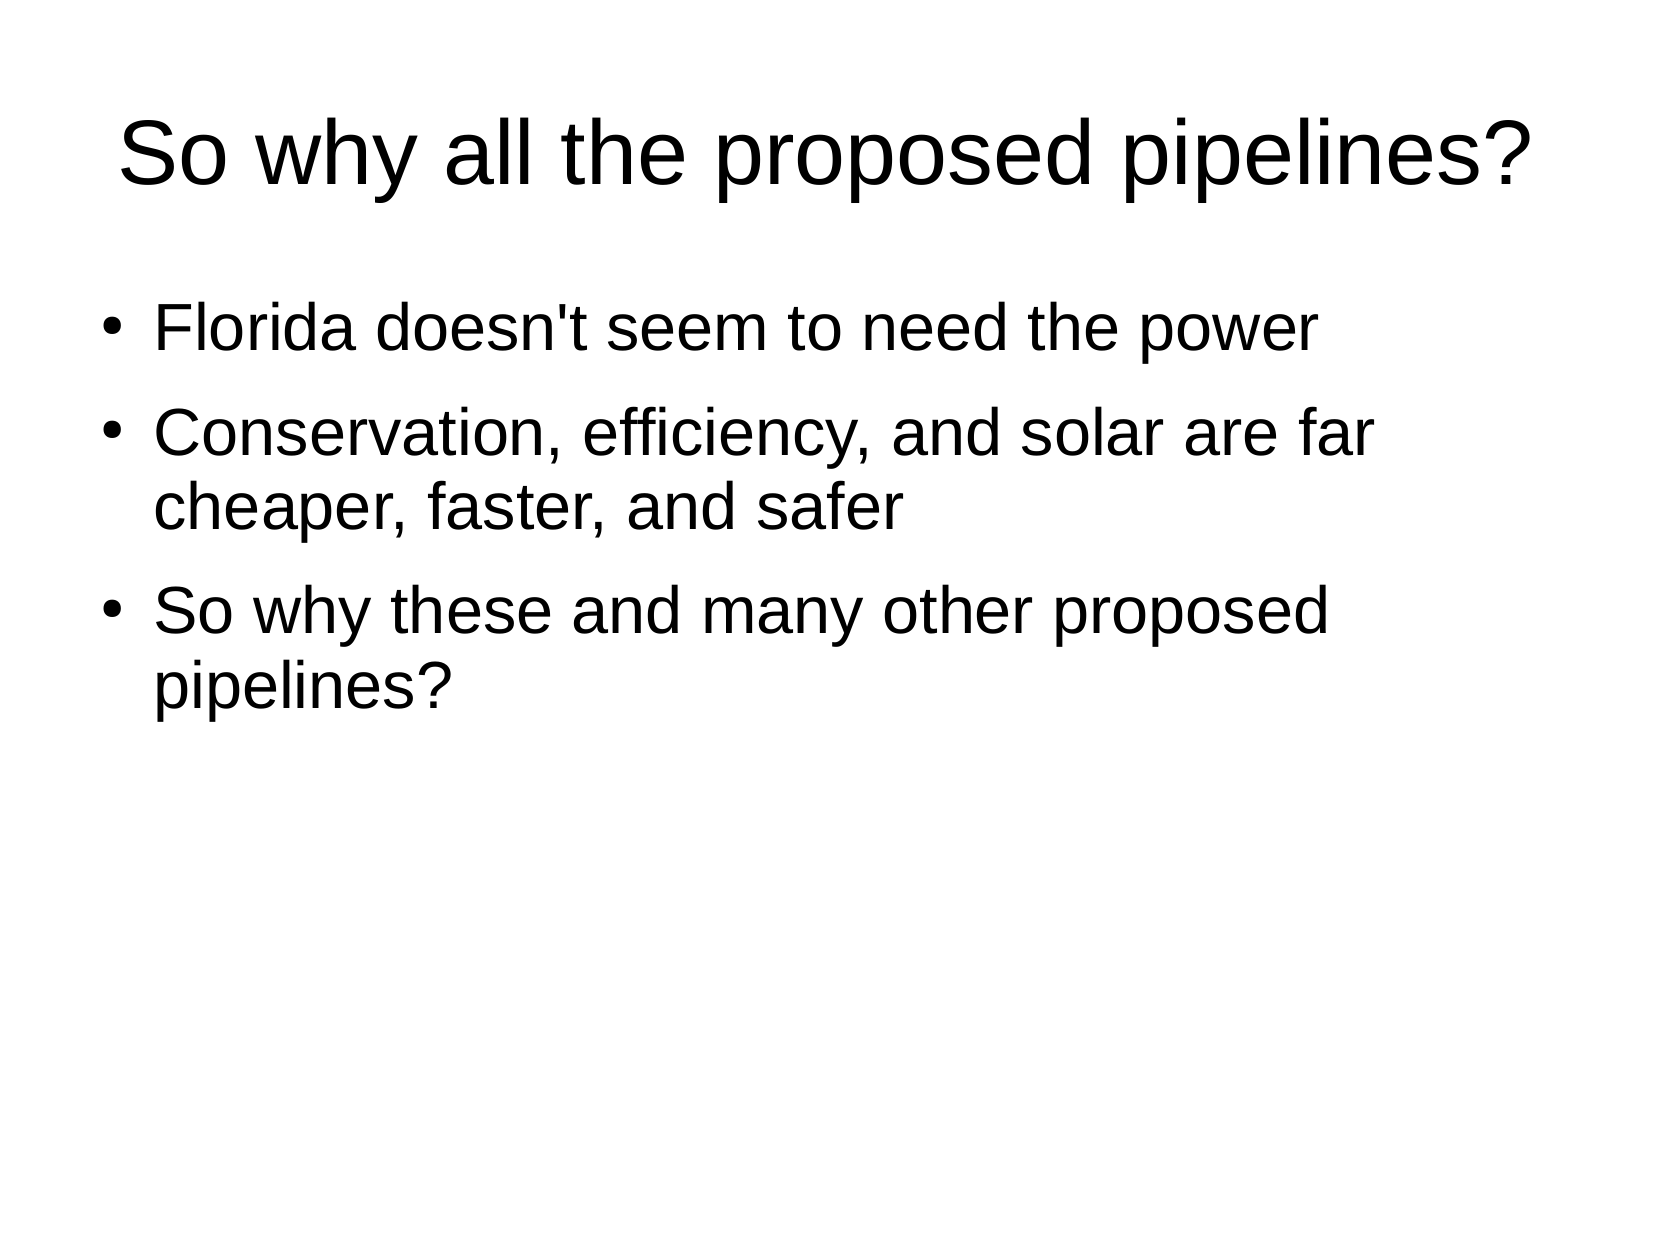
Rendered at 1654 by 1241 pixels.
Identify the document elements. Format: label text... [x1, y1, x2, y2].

list Florida doesn't seem to need the power Conservation, efficiency, and solar are far cheaper, faster, and safer So why these and many other proposed pipelines? [82, 290, 1571, 1010]
title So why all the proposed pipelines? [82, 49, 1571, 257]
